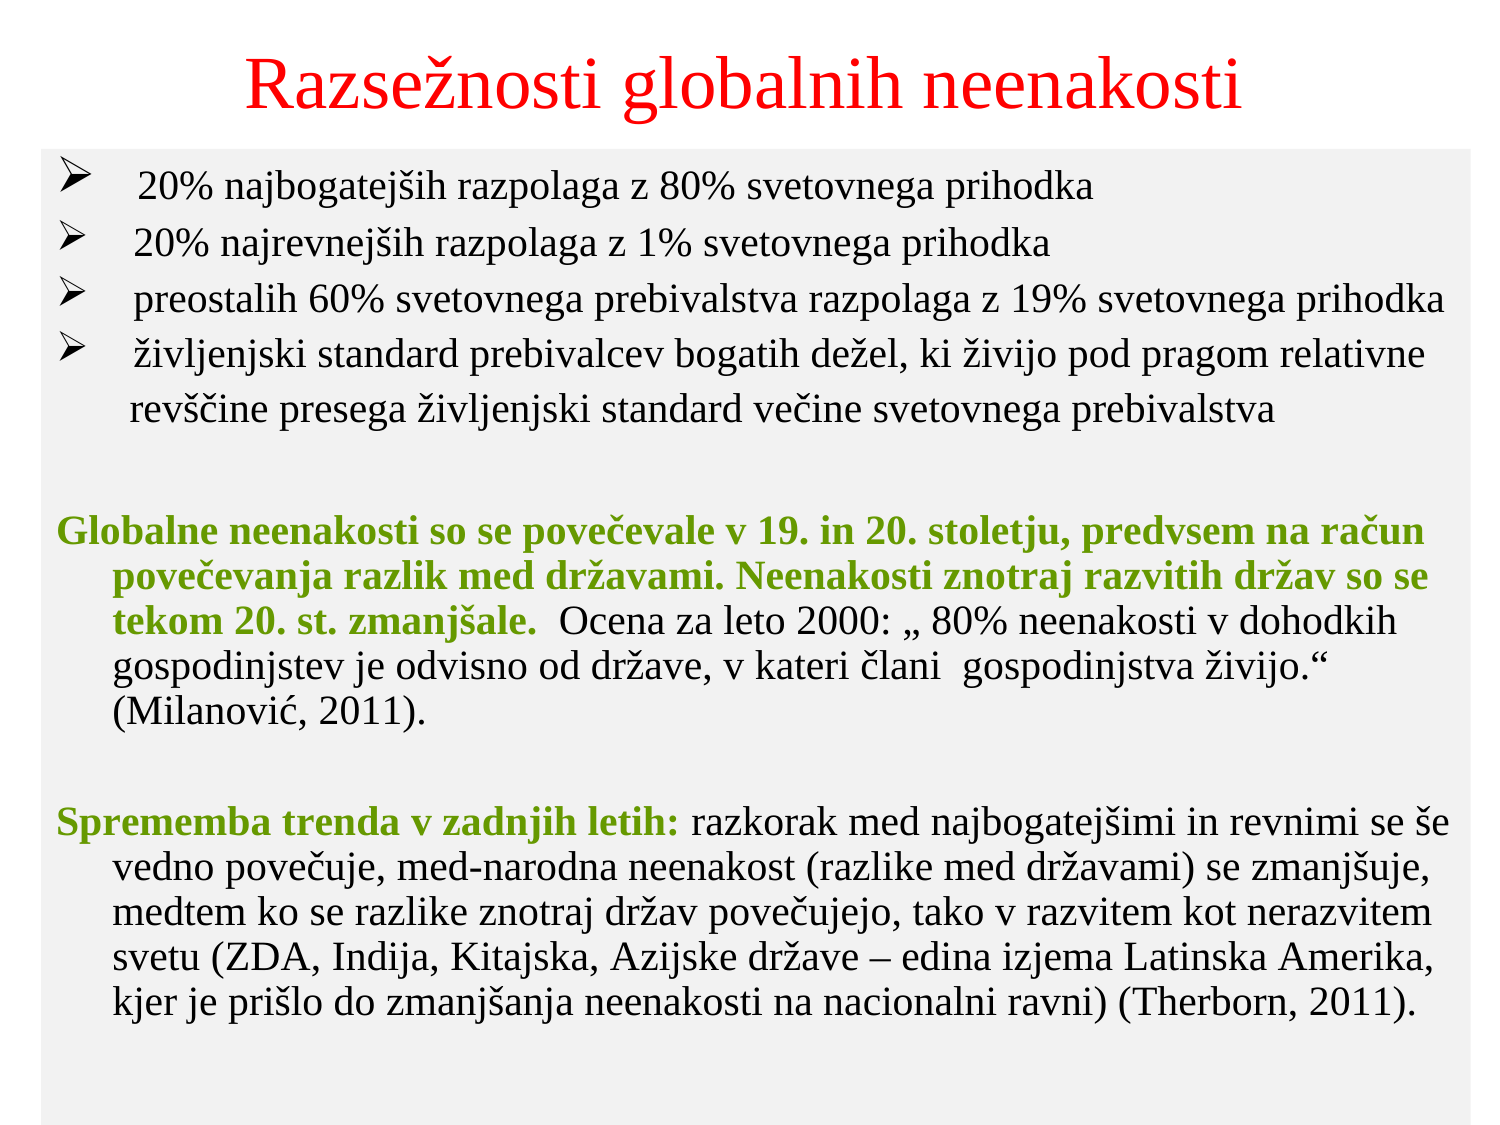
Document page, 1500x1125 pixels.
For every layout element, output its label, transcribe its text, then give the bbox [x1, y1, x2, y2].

title Razsežnosti globalnih neenakosti [29, 0, 1460, 222]
text_box 20% najbogatejših razpolaga z 80% svetovnega prihodka 20% najrevnejših razpolaga z 1% svetovnega prihodka preostalih 60% svetovnega prebivalstva razpolaga z 19% svetovnega prihodka življenjski standard prebivalcev bogatih dežel, ki živijo pod pragom relativne revščine presega življenjski standard večine svetovnega prebivalstva Globalne neenakosti so se povečevale v 19. in 20. stoletju, predvsem na račun povečevanja razlik med državami. Neenakosti znotraj razvitih držav so se tekom 20. st. zmanjšale. Ocena za leto 2000: „ 80% neenakosti v dohodkih gospodinjstev je odvisno od države, v kateri člani gospodinjstva živijo.“ (Milanović, 2011). Sprememba trenda v zadnjih letih: razkorak med najbogatejšimi in revnimi se še vedno povečuje, med-narodna neenakost (razlike med državami) se zmanjšuje, medtem ko se razlike znotraj držav povečujejo, tako v razvitem kot nerazvitem svetu (ZDA, Indija, Kitajska, Azijske države – edina izjema Latinska Amerika, kjer je prišlo do zmanjšanja neenakosti na nacionalni ravni) (Therborn, 2011). [41, 148, 1471, 1125]
